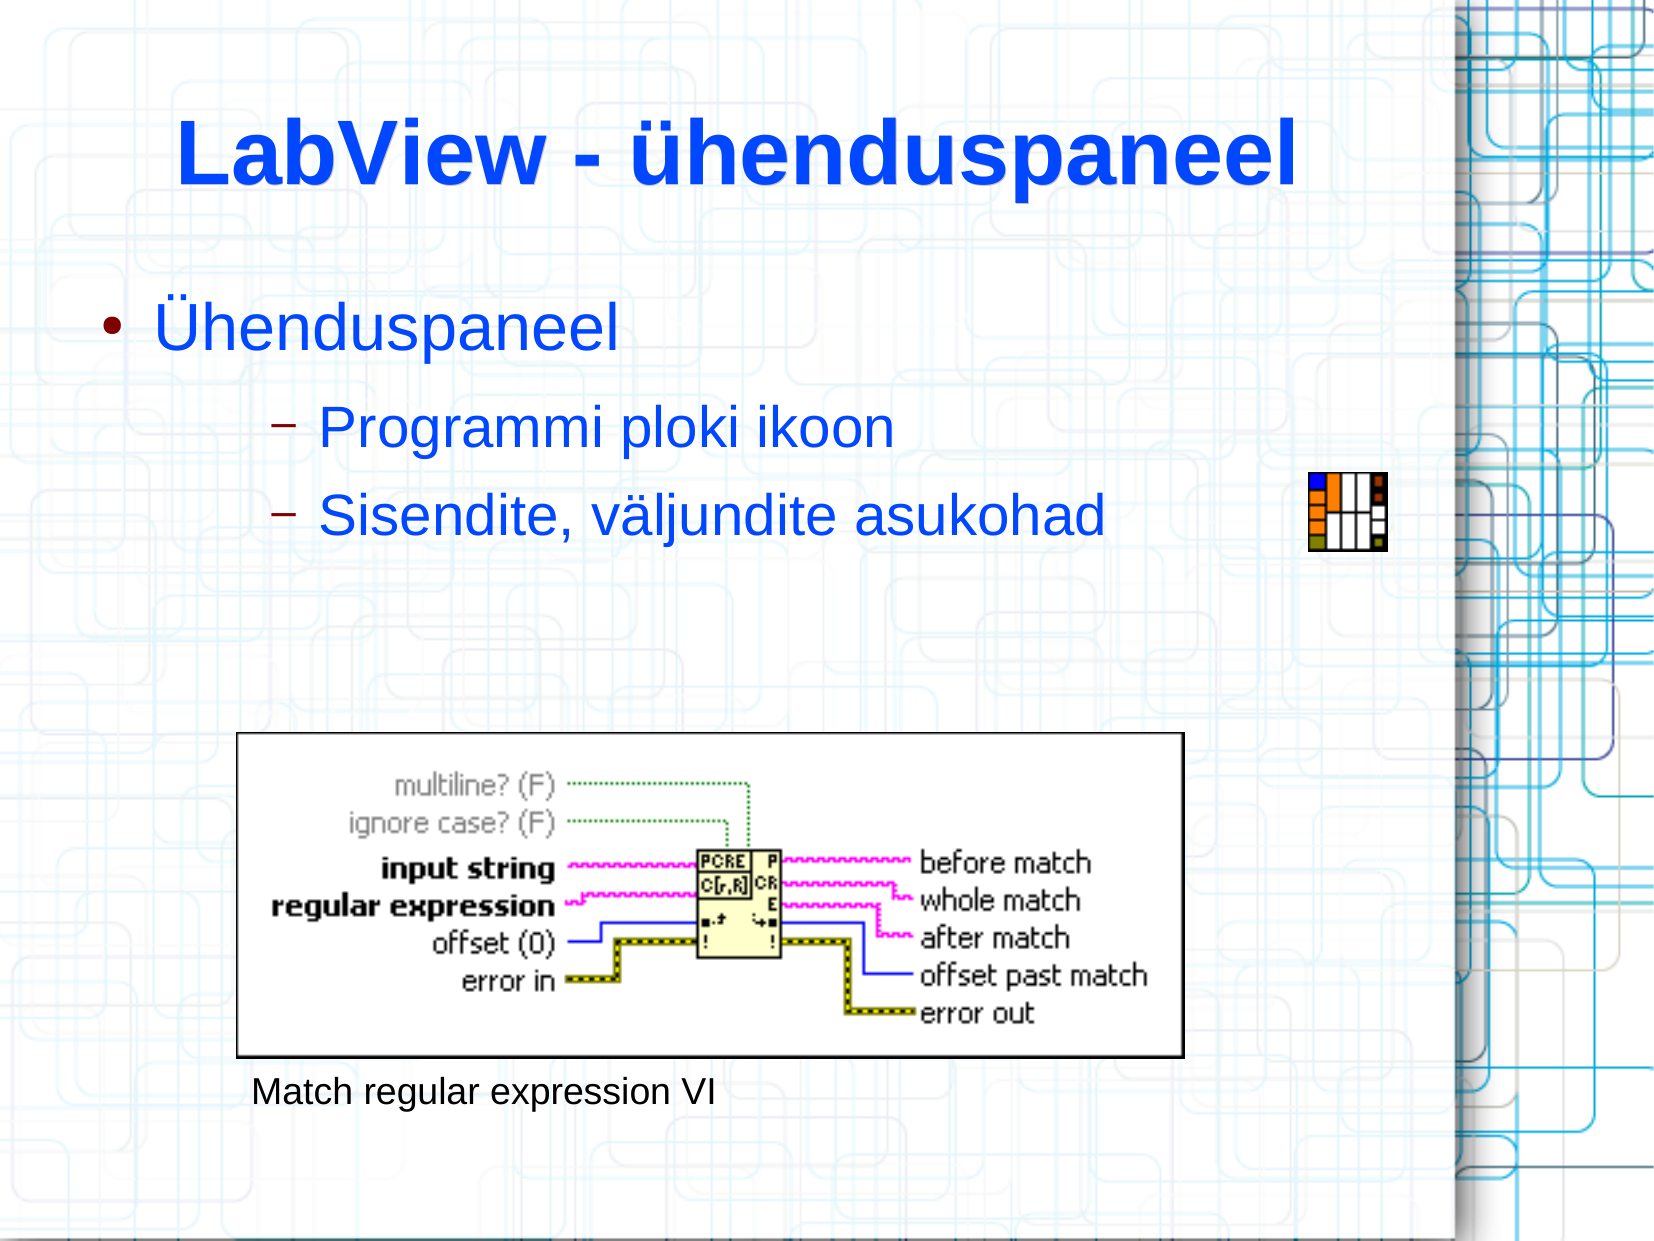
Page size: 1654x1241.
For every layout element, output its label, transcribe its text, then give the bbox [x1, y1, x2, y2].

picture [0, 0, 1654, 1241]
title LabView - ühenduspaneel [59, 56, 1418, 250]
list Ühenduspaneel Programmi ploki ikoon Sisendite, väljundite asukohad [82, 290, 1418, 1094]
text_box Match regular expression VI [236, 1062, 1182, 1120]
